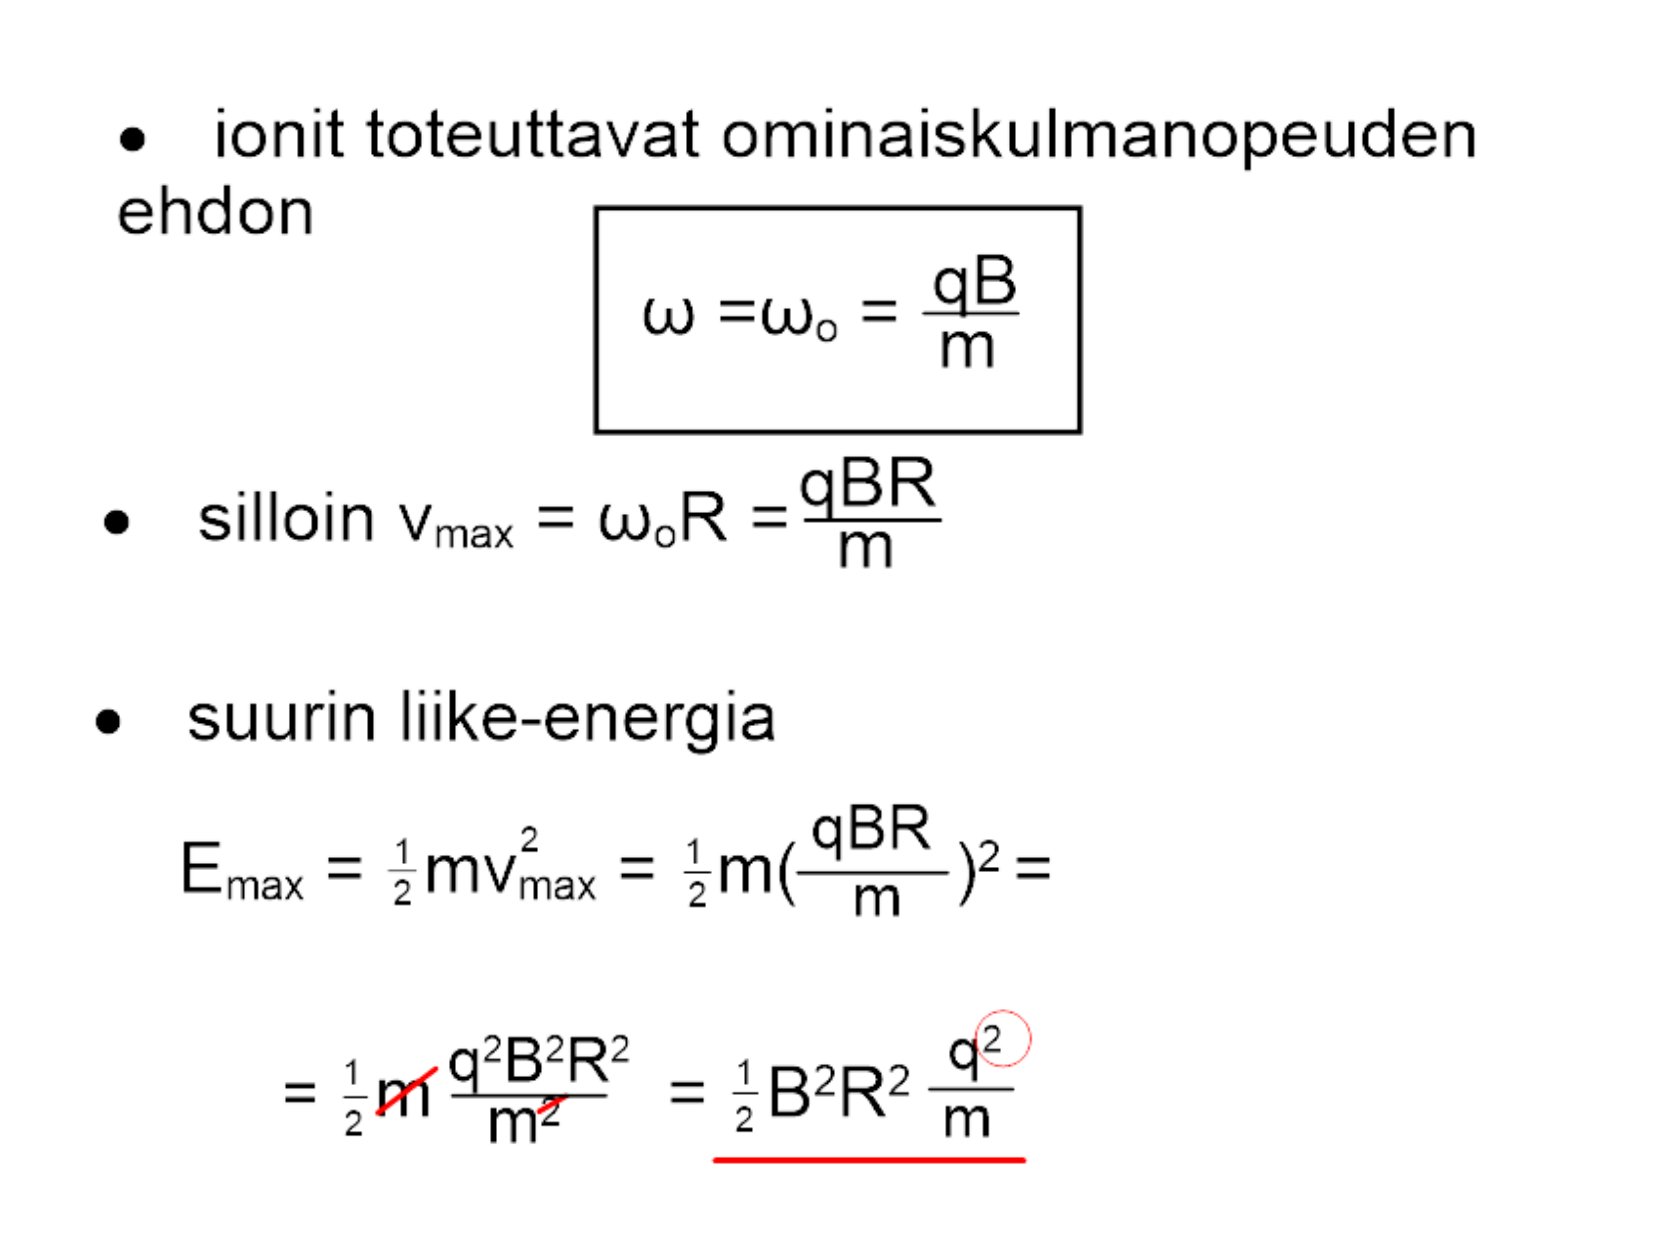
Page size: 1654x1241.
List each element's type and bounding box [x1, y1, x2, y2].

picture [49, 625, 1170, 1196]
picture [64, 47, 1560, 598]
